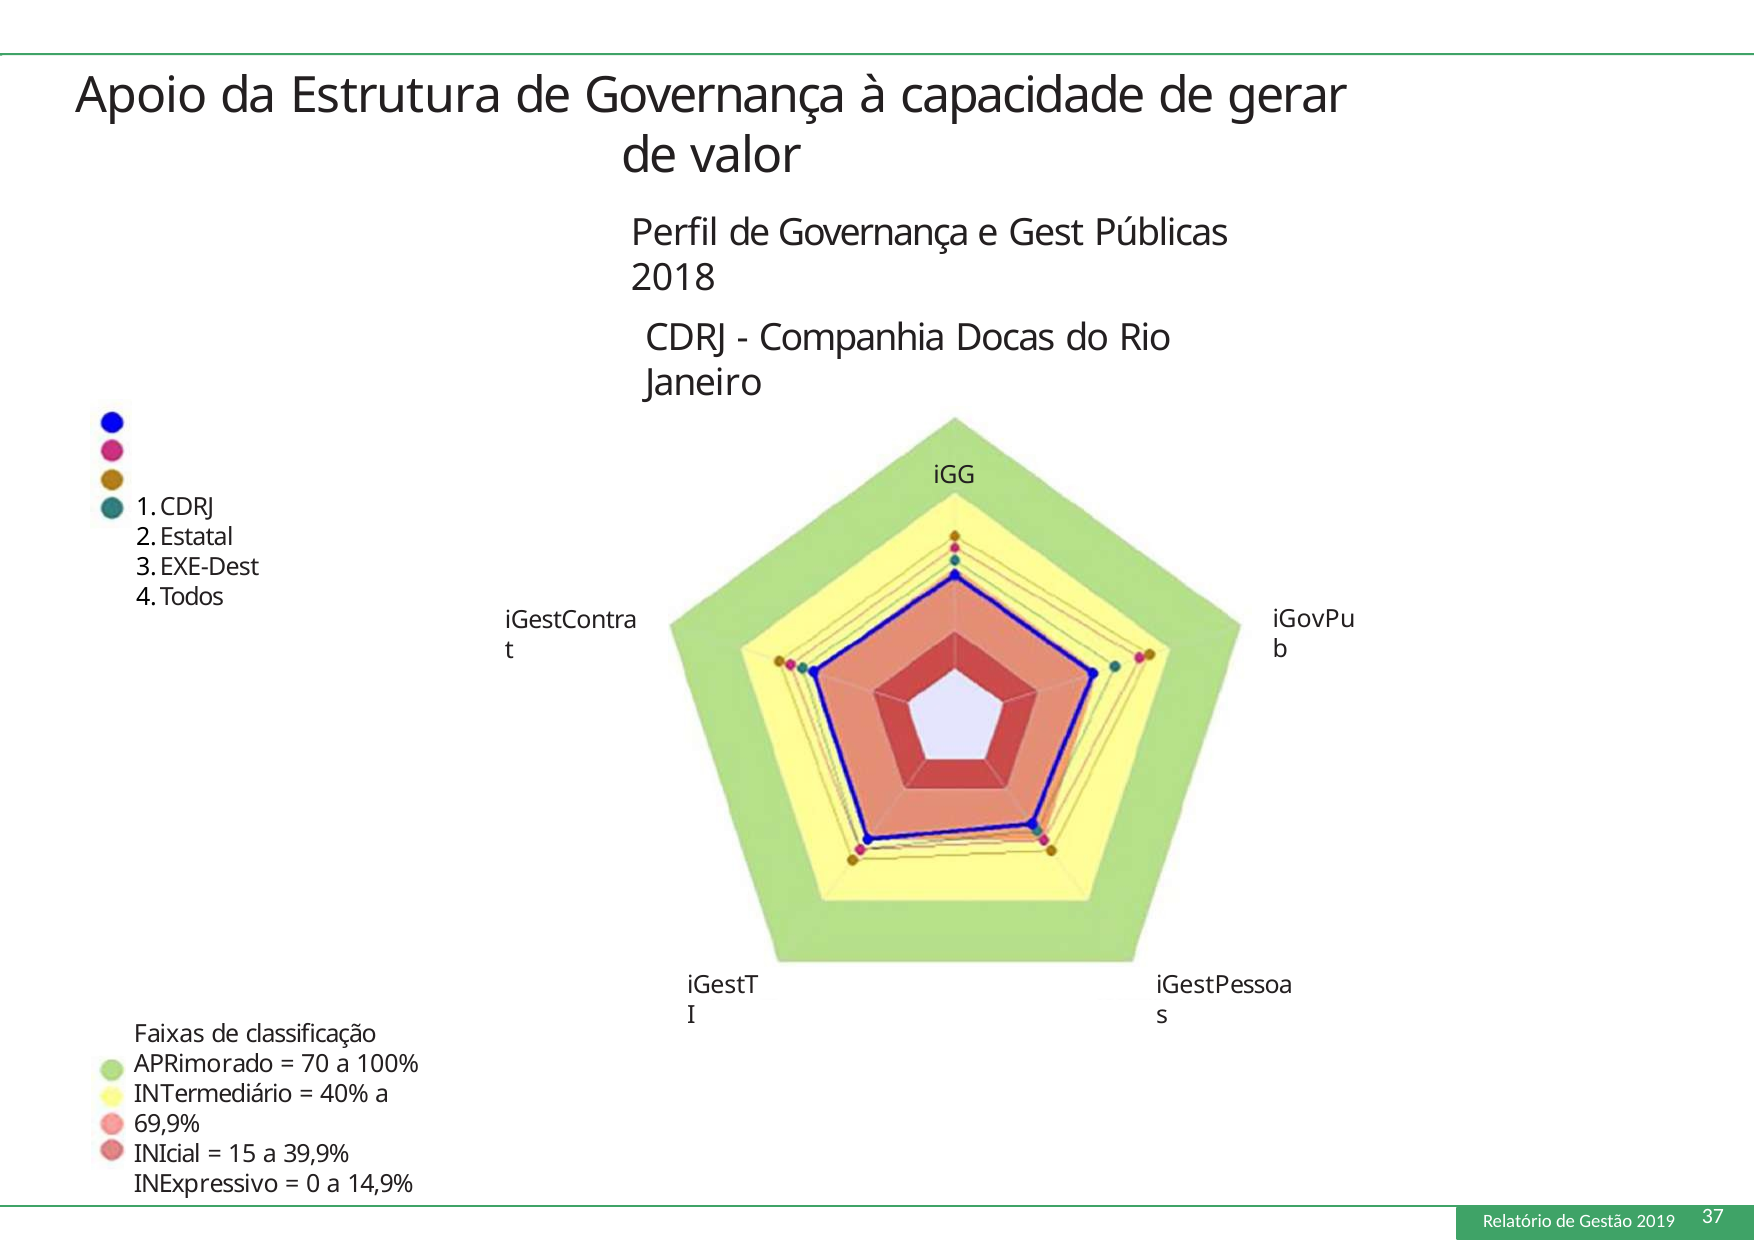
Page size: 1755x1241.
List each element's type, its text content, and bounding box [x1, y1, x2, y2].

picture [91, 1055, 126, 1170]
text_box 37 [1699, 1200, 1727, 1205]
text_box Perfil de Governança e Gest Públicas 2018 CDRJ - Companhia Docas do Rio Janeiro iGG CDRJ Estatal EXE-Dest Todos [131, 190, 1267, 524]
text_box iGovPub [1270, 600, 1360, 635]
text_box iGestContrat [502, 601, 638, 636]
text_box [1458, 1209, 1754, 1238]
text_box 37 [1699, 1207, 1727, 1231]
title Apoio da Estrutura de Governança à capacidade de gerar de valor [72, 60, 1398, 126]
picture [90, 399, 132, 529]
text_box Relatório de Gestão 2019 [1481, 1207, 1682, 1234]
text_box Faixas de classificação APRimorado = 70 a 100% INTermediário = 40% a 69,9% INIcial = 15 a 39,9% INExpressivo = 0 a 14,9% [131, 1015, 447, 1171]
picture [668, 524, 1252, 1000]
text_box iGestTI [685, 966, 763, 1001]
text_box iGestPessoas [1153, 966, 1293, 1001]
